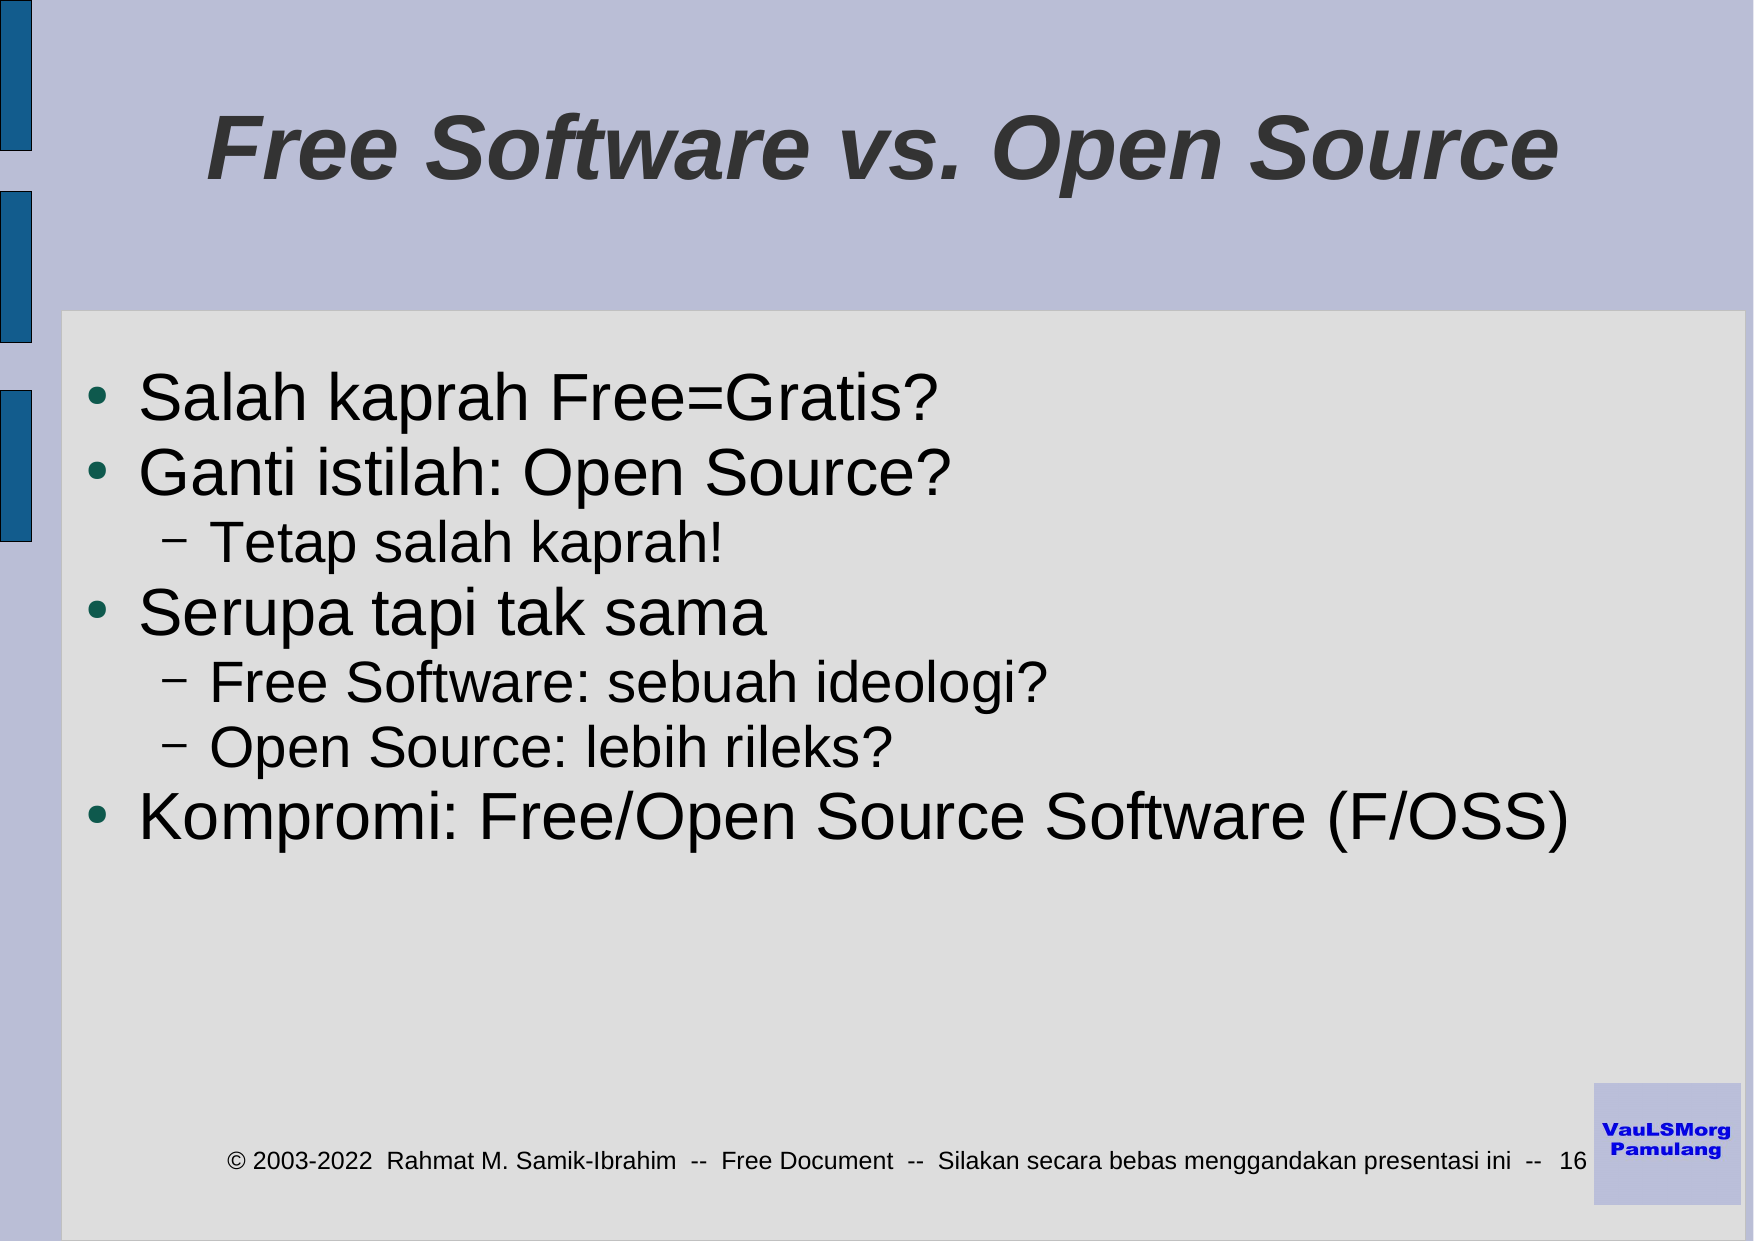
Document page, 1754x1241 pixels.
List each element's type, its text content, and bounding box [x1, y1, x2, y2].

picture [1594, 1083, 1741, 1205]
title Free Software vs. Open Source [50, 75, 1718, 220]
list Salah kaprah Free=Gratis? Ganti istilah: Open Source? Tetap salah kaprah! Serupa tapi tak sama Free Software: sebuah ideologi? Open Source: lebih rileks? Kompromi: Free/Open Source Software (F/OSS) [67, 360, 1657, 966]
